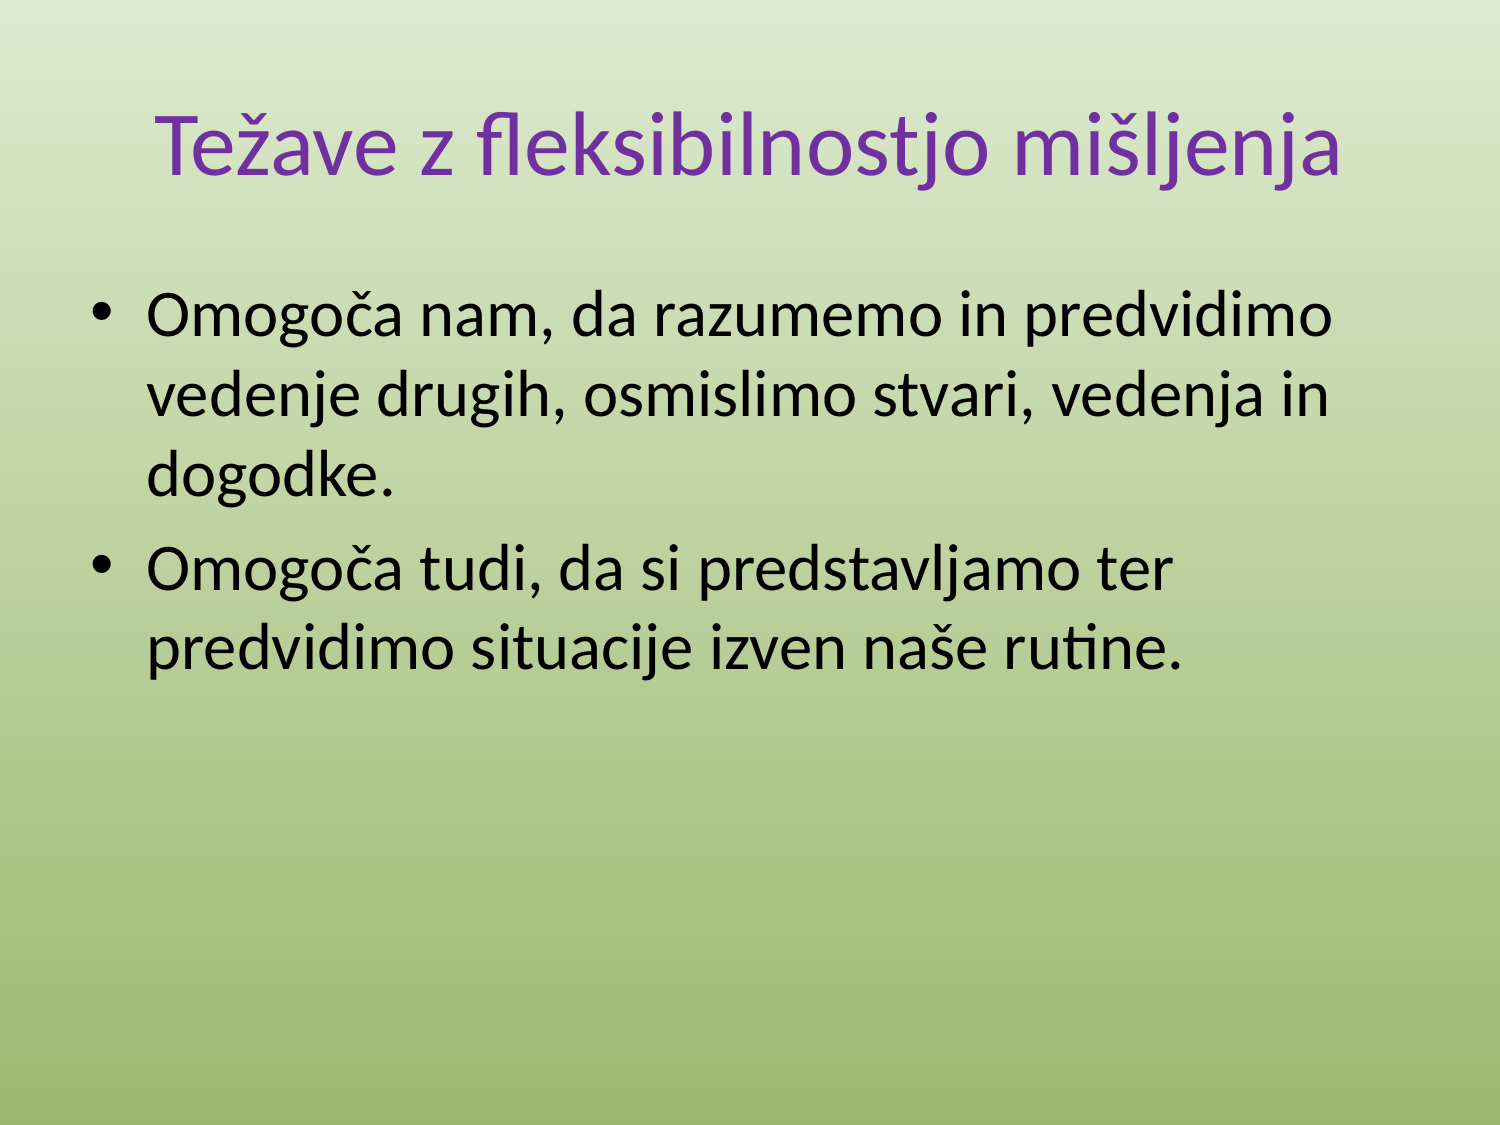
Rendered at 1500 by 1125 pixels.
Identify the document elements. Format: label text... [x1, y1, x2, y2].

title Težave z fleksibilnostjo mišljenja [75, 45, 1425, 233]
list Omogoča nam, da razumemo in predvidimo vedenje drugih, osmislimo stvari, vedenja in dogodke. Omogoča tudi, da si predstavljamo ter predvidimo situacije izven naše rutine. [75, 262, 1425, 1005]
